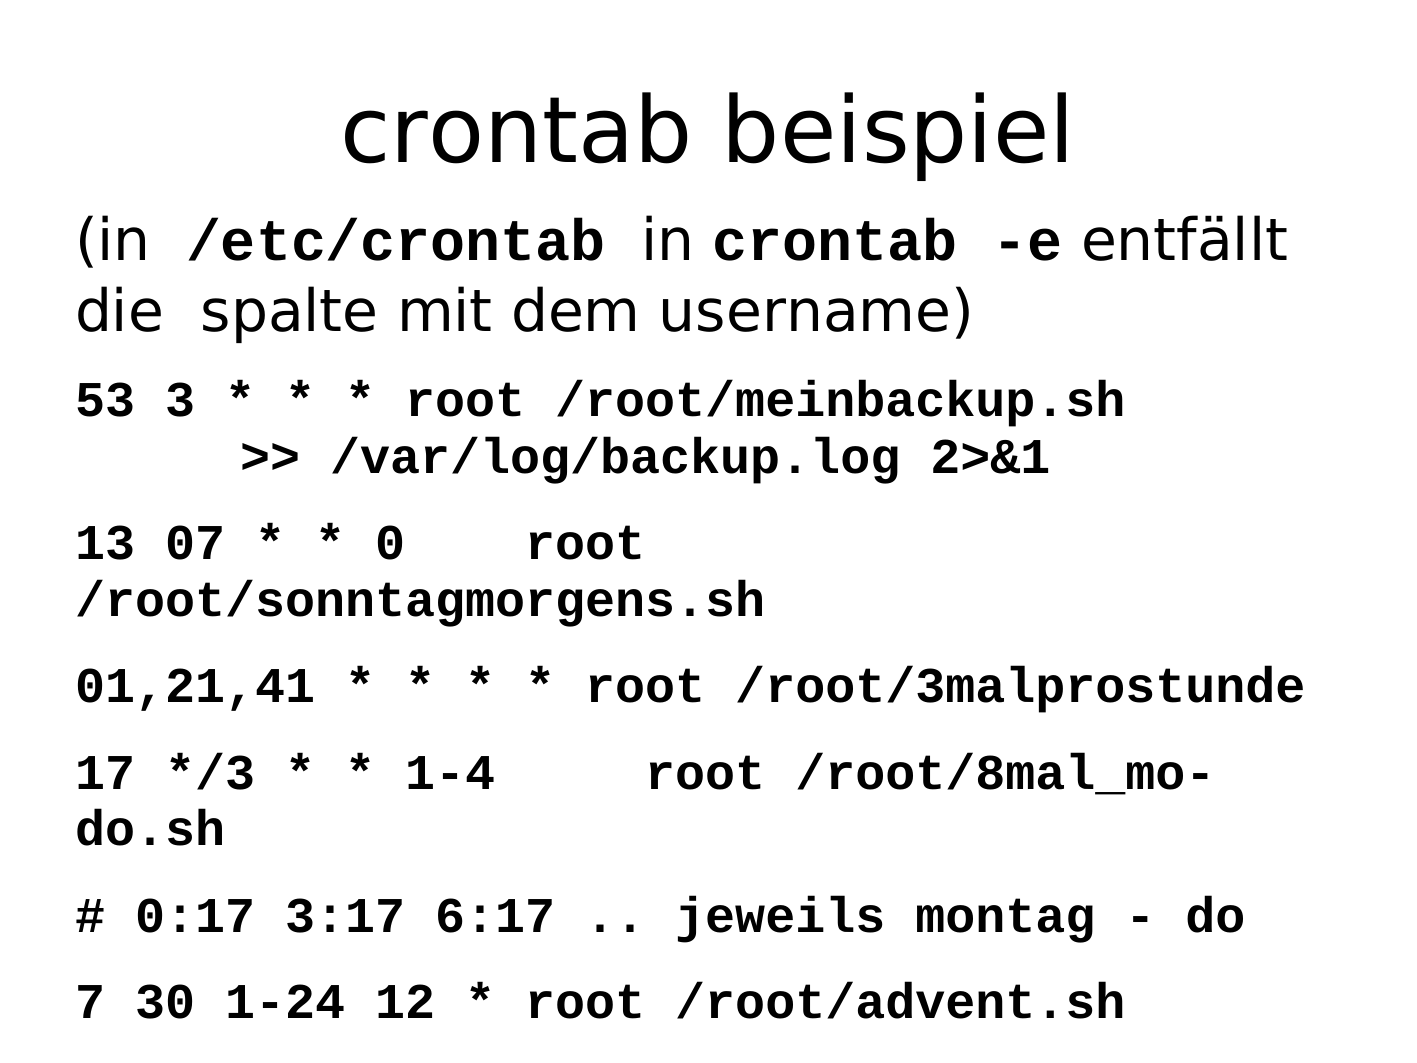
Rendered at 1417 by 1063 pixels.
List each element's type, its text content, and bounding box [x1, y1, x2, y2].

title crontab beispiel [70, 49, 1346, 213]
list (in /etc/crontab in crontab -e entfällt die spalte mit dem username) 53 3 * * * root /root/meinbackup.sh >> /var/log/backup.log 2>&1 13 07 * * 0 root /root/sonntagmorgens.sh 01,21,41 * * * * root /root/3malprostunde 17 */3 * * 1-4 root /root/8mal_mo-do.sh # 0:17 3:17 6:17 .. jeweils montag - do 7 30 1-24 12 * root /root/advent.sh wichtig in crontabscripts: PATH=... [75, 206, 1350, 1013]
